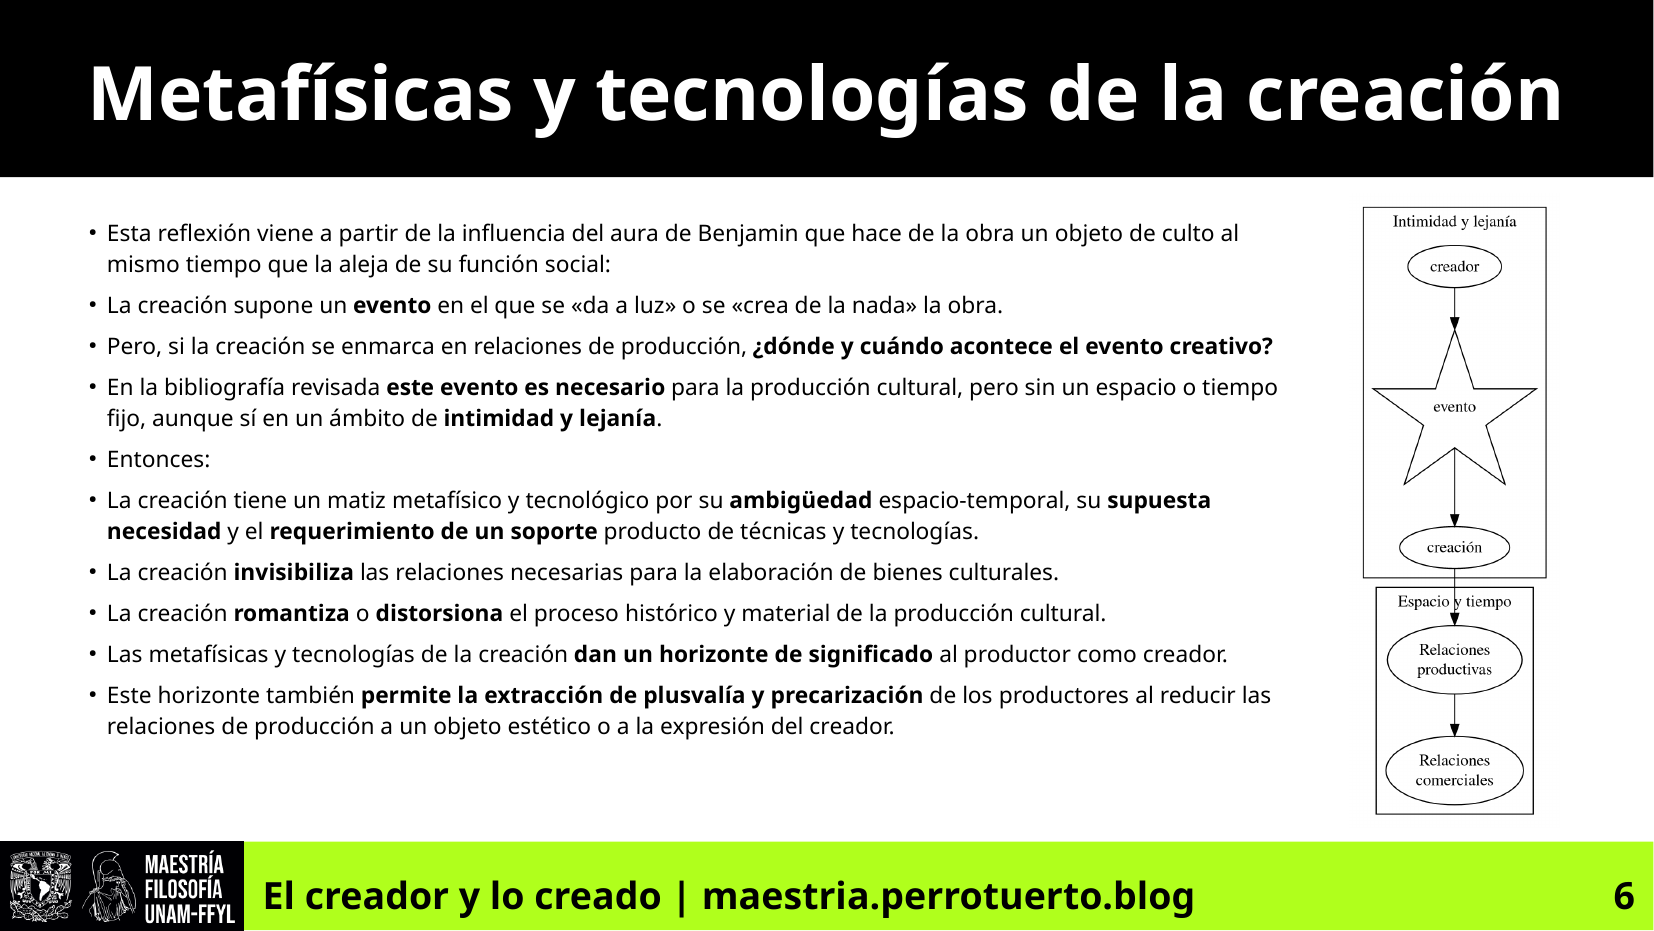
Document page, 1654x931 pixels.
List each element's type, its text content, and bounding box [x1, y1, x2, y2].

list Esta reflexión viene a partir de la influencia del aura de Benjamin que hace de la obra un objeto de culto al mismo tiempo que la aleja de su función social: La creación supone un evento en el que se «da a luz» o se «crea de la nada» la obra. Pero, si la creación se enmarca en relaciones de producción, ¿dónde y cuándo acontece el evento creativo? En la bibliografía revisada este evento es necesario para la producción cultural, pero sin un espacio o tiempo fijo, aunque sí en un ámbito de intimidad y lejanía. Entonces: La creación tiene un matiz metafísico y tecnológico por su ambigüedad espacio-temporal, su supuesta necesidad y el requerimiento de un soporte producto de técnicas y tecnologías. La creación invisibiliza las relaciones necesarias para la elaboración de bienes culturales. La creación romantiza o distorsiona el proceso histórico y material de la producción cultural. Las metafísicas y tecnologías de la creación dan un horizonte de significado al productor como creador. Este horizonte también permite la extracción de plusvalía y precarización de los productores al reducir las relaciones de producción a un objeto estético o a la expresión del creador. [82, 217, 1300, 758]
picture [0, 841, 244, 931]
title Metafísicas y tecnologías de la creación [82, 13, 1571, 169]
picture [1349, 193, 1560, 828]
